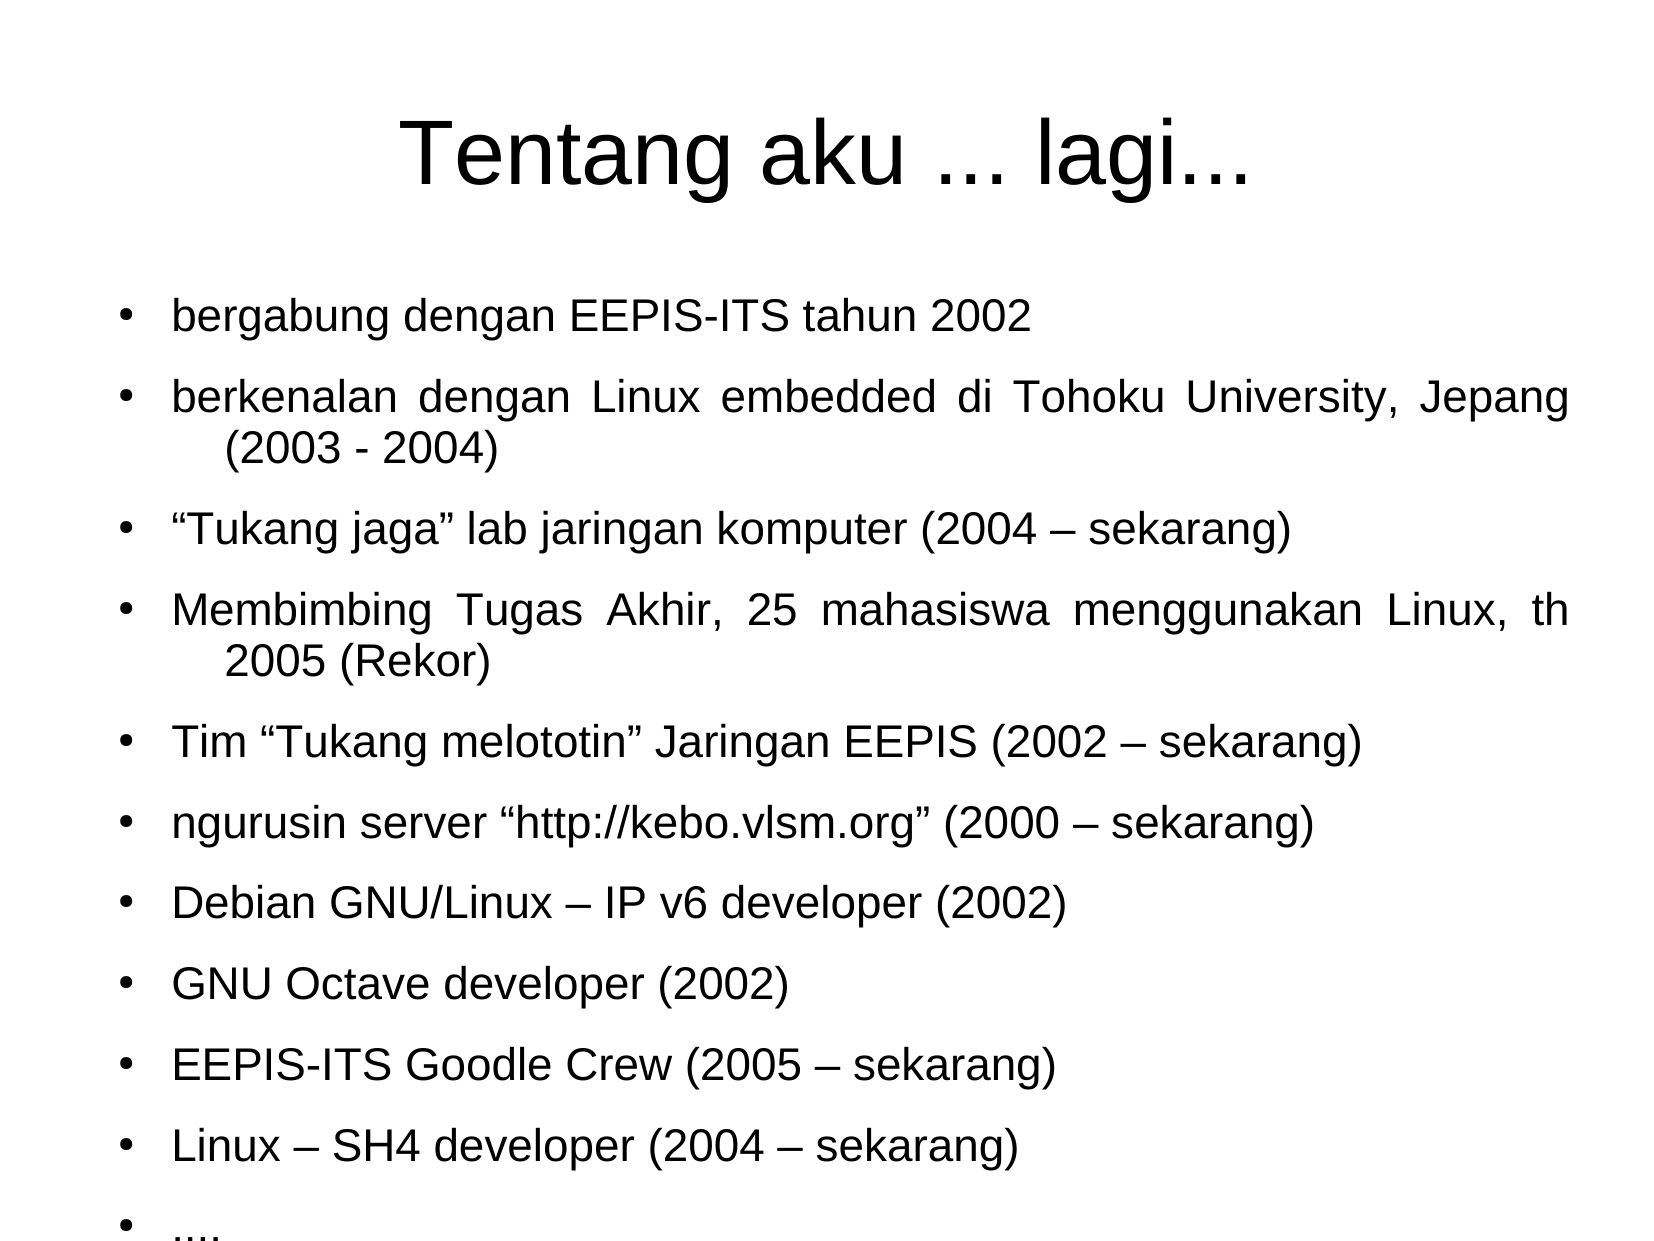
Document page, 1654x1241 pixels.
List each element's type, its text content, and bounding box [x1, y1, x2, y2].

title Tentang aku ... lagi... [82, 49, 1571, 257]
list bergabung dengan EEPIS-ITS tahun 2002 berkenalan dengan Linux embedded di Tohoku University, Jepang (2003 - 2004) “Tukang jaga” lab jaringan komputer (2004 – sekarang) Membimbing Tugas Akhir, 25 mahasiswa menggunakan Linux, th 2005 (Rekor) Tim “Tukang melototin” Jaringan EEPIS (2002 – sekarang) ngurusin server “http://kebo.vlsm.org” (2000 – sekarang) Debian GNU/Linux – IP v6 developer (2002) GNU Octave developer (2002) EEPIS-ITS Goodle Crew (2005 – sekarang) Linux – SH4 developer (2004 – sekarang) .... [82, 290, 1571, 1213]
